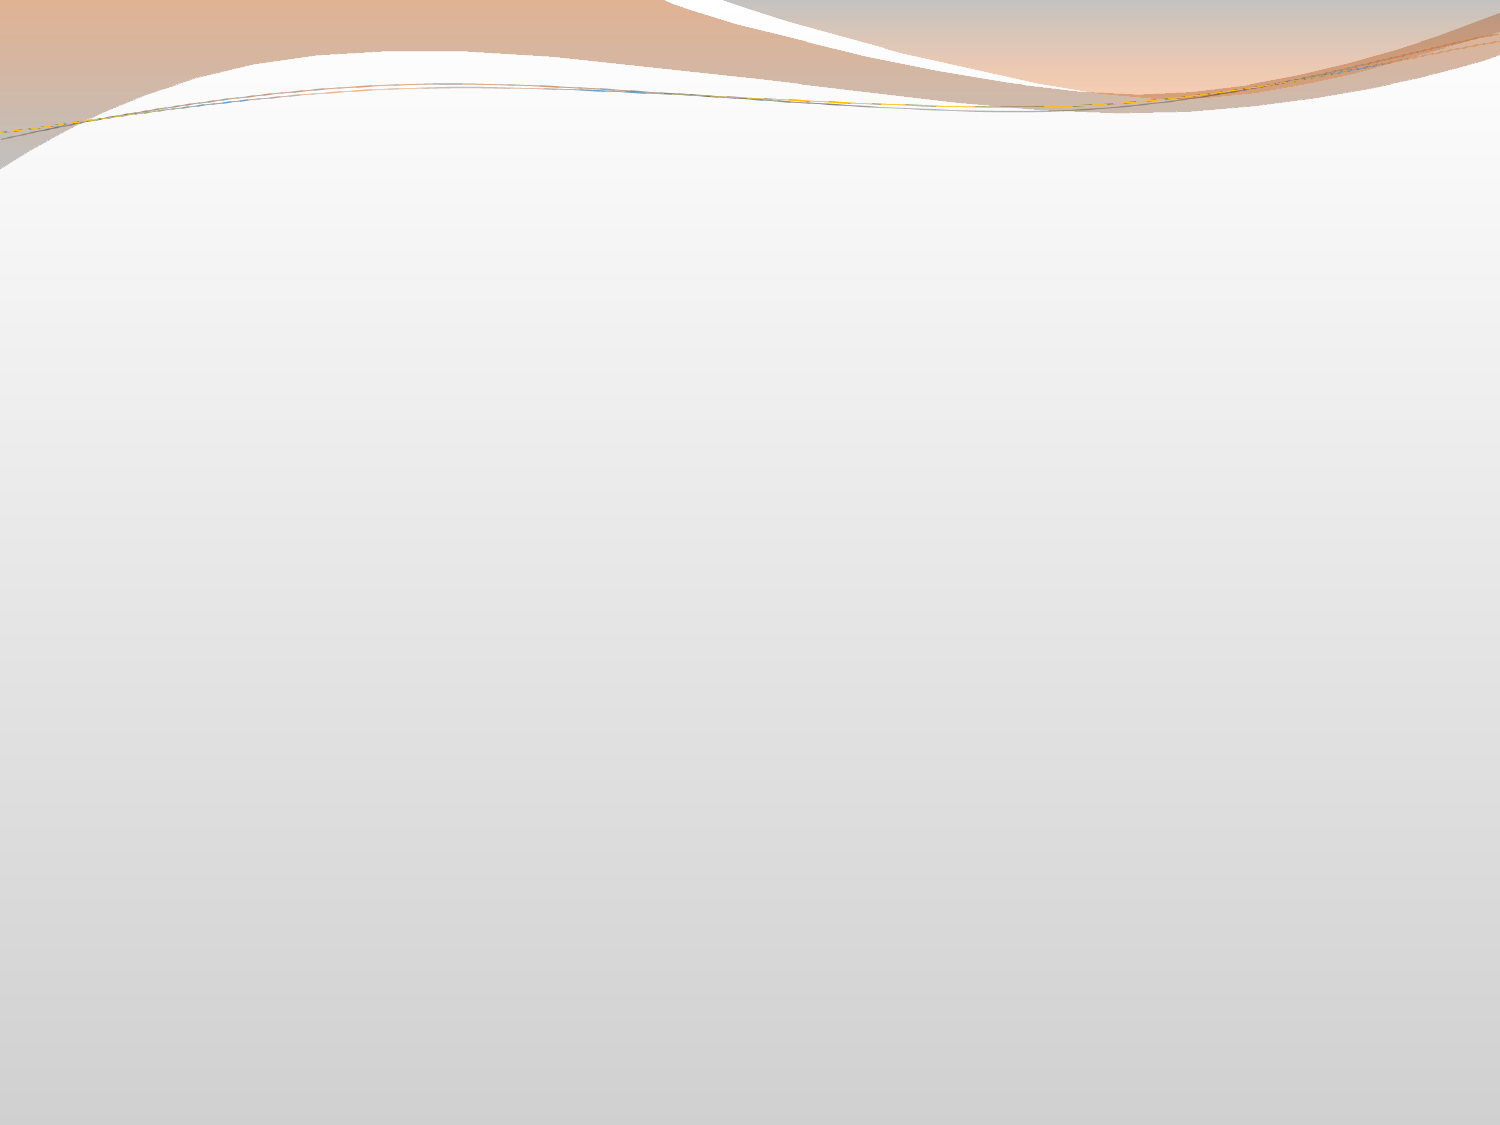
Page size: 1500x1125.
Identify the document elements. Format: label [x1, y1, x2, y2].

picture [0, 33, 1500, 140]
